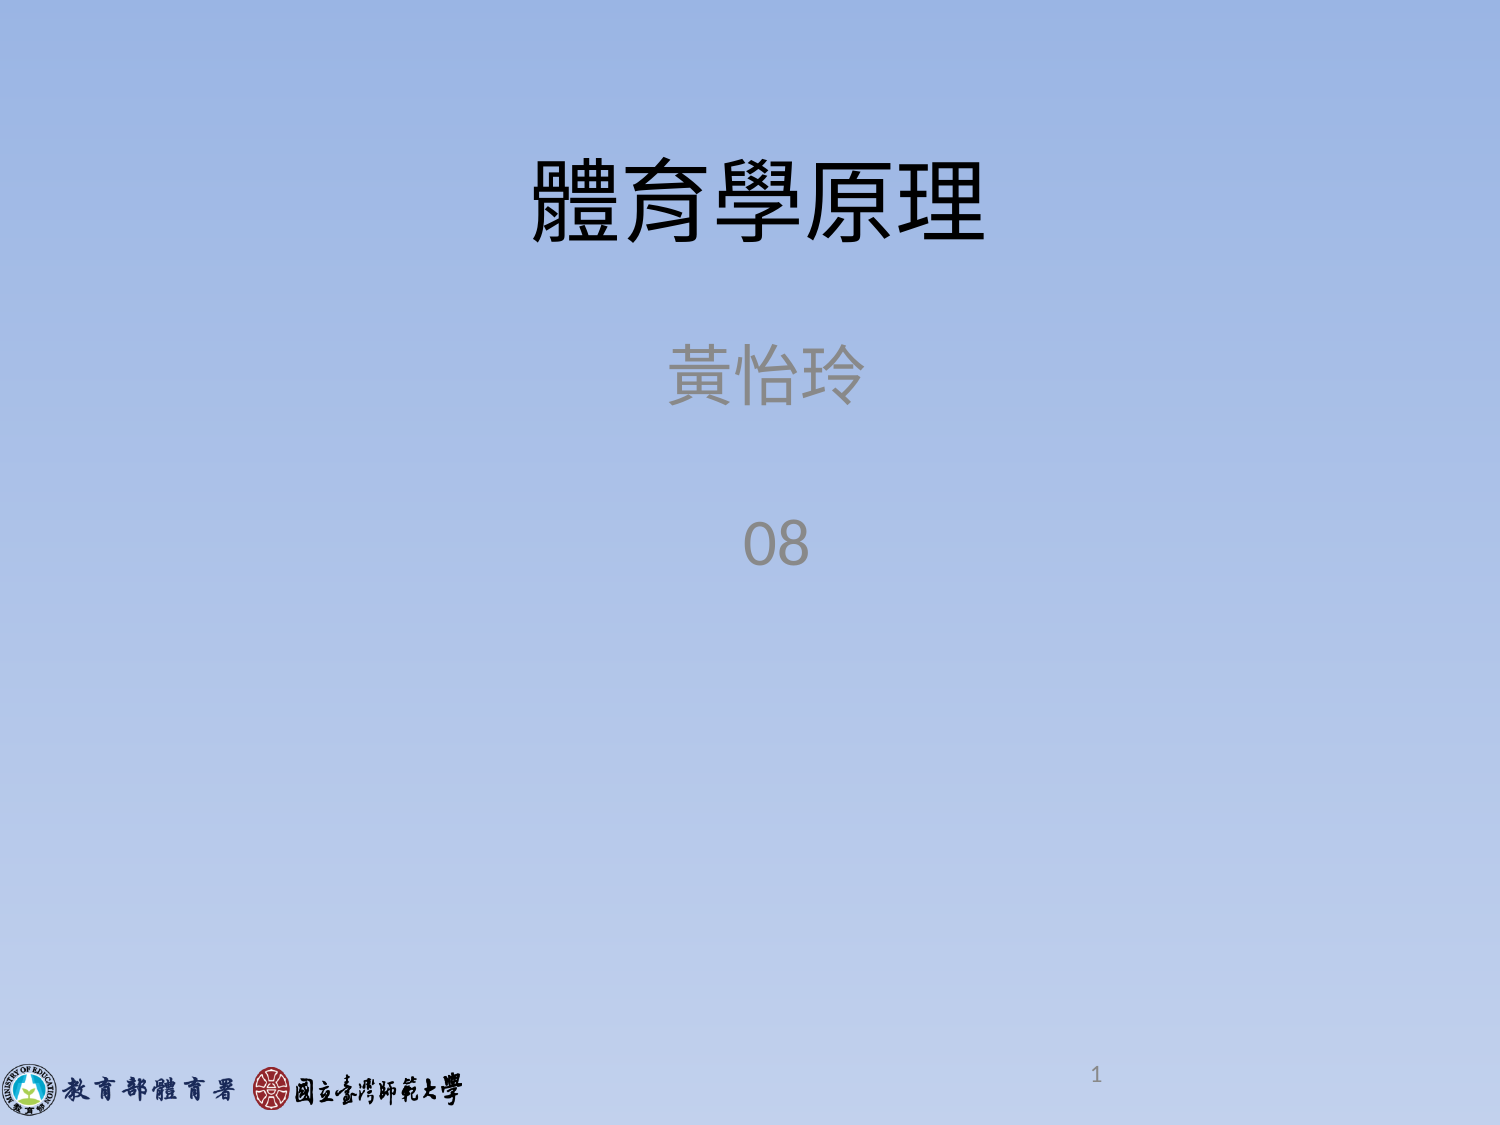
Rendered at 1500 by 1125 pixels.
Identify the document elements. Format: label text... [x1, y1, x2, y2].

picture [253, 1067, 462, 1110]
subtitle 黃怡玲 [242, 326, 1293, 433]
text_box 08 [251, 491, 1302, 598]
title 體育學原理 [121, 78, 1397, 320]
text_box [1074, 1042, 1426, 1103]
picture [0, 1051, 243, 1125]
